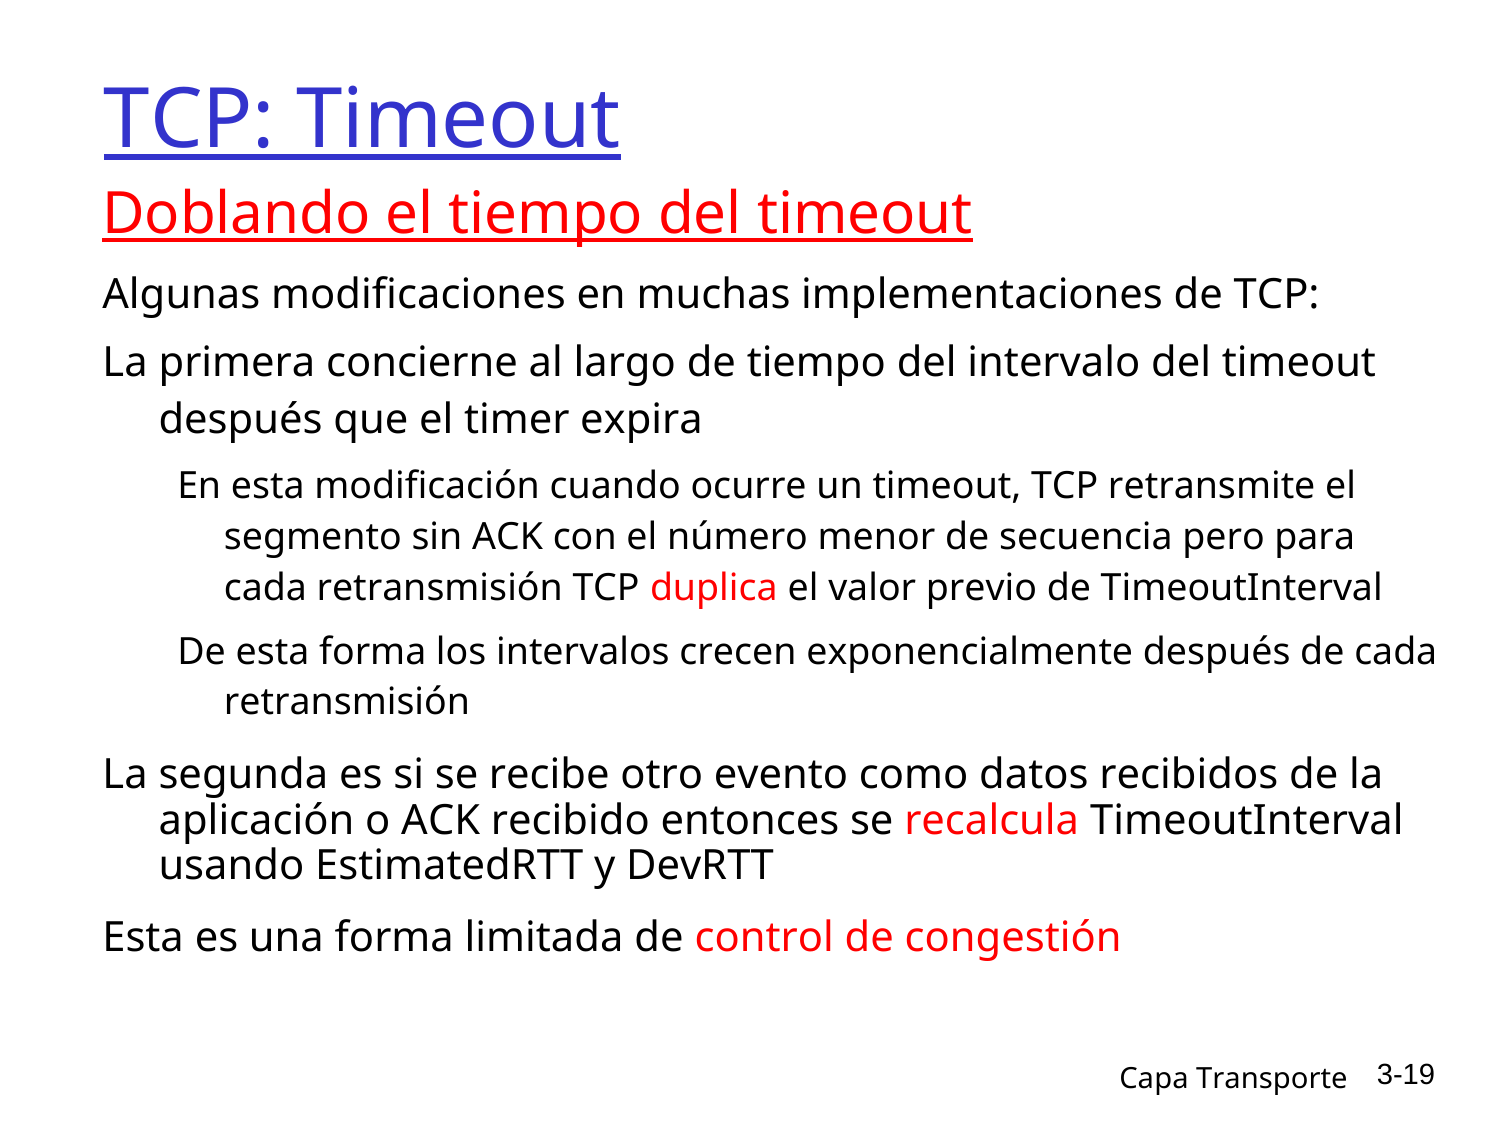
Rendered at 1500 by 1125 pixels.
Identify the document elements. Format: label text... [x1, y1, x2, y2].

title TCP: Timeout [89, 21, 1365, 174]
list Doblando el tiempo del timeout Algunas modificaciones en muchas implementaciones de TCP: La primera concierne al largo de tiempo del intervalo del timeout después que el timer expira En esta modificación cuando ocurre un timeout, TCP retransmite el segmento sin ACK con el número menor de secuencia pero para cada retransmisión TCP duplica el valor previo de TimeoutInterval De esta forma los intervalos crecen exponencialmente después de cada retransmisión La segunda es si se recibe otro evento como datos recibidos de la aplicación o ACK recibido entonces se recalcula TimeoutInterval usando EstimatedRTT y DevRTT Esta es una forma limitada de control de congestión [87, 174, 1463, 1051]
